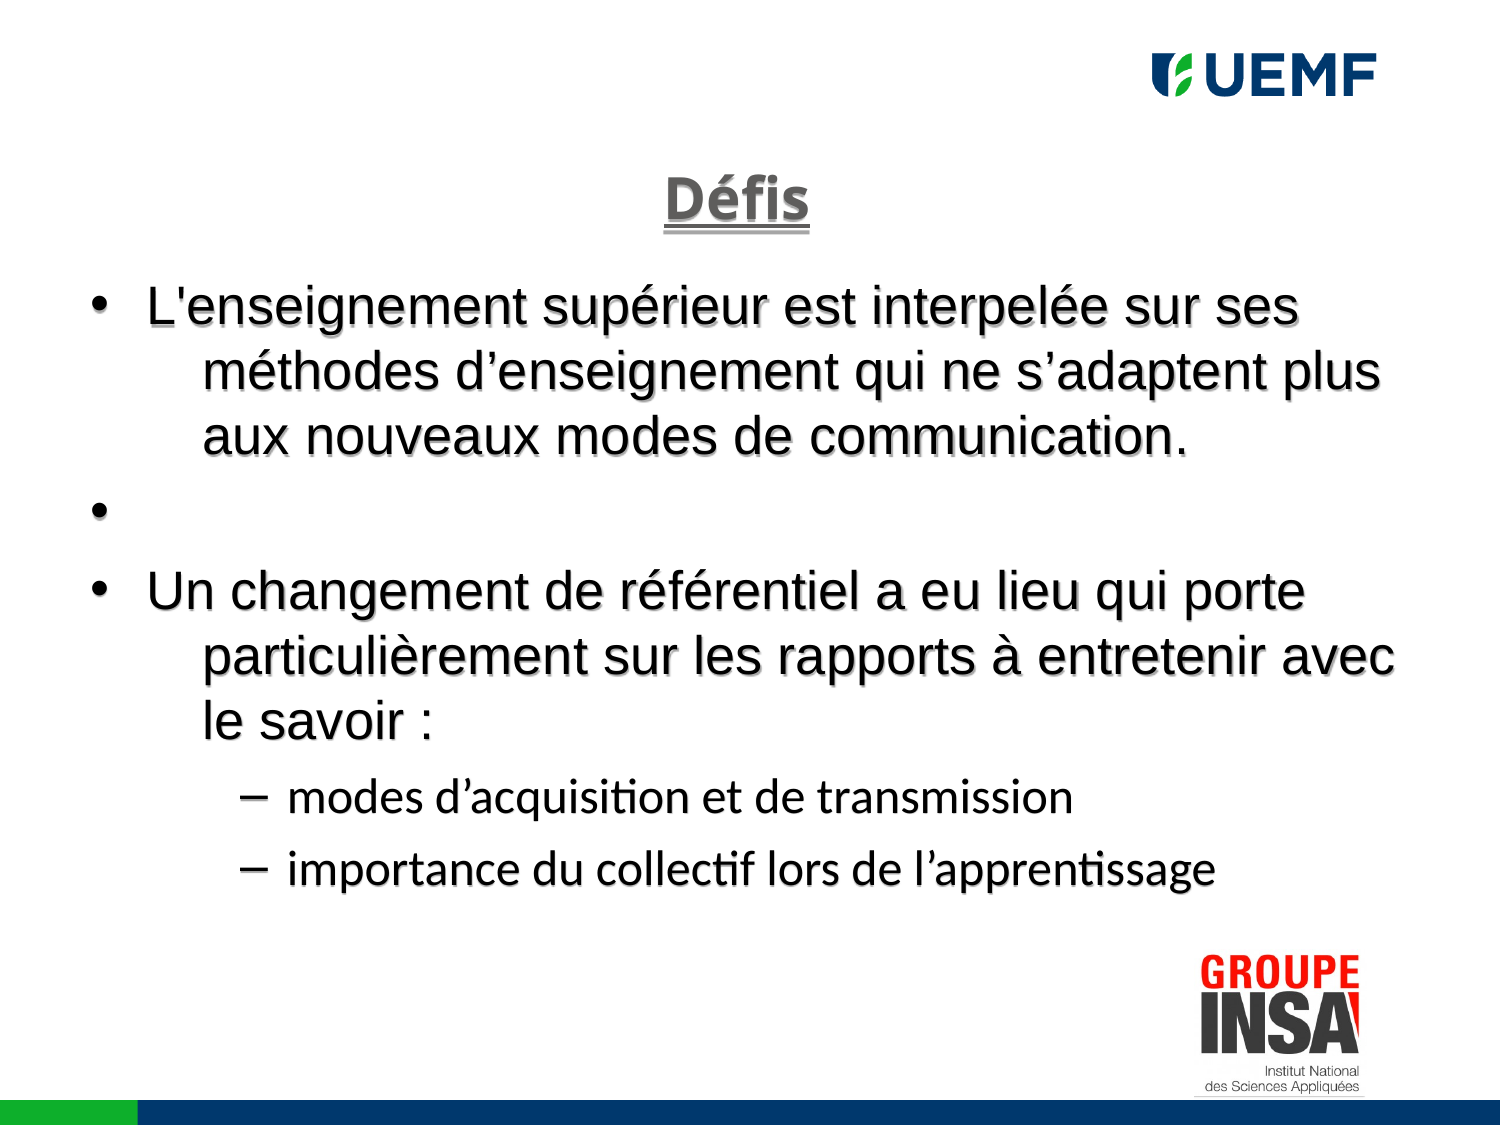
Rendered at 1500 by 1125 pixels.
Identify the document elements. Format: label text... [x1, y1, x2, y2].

title Défis [62, 102, 1413, 291]
list L'enseignement supérieur est interpelée sur ses méthodes d’enseignement qui ne s’adaptent plus aux nouveaux modes de communication. Un changement de référentiel a eu lieu qui porte particulièrement sur les rapports à entretenir avec le savoir : modes d’acquisition et de transmission importance du collectif lors de l’apprentissage [75, 262, 1426, 1005]
